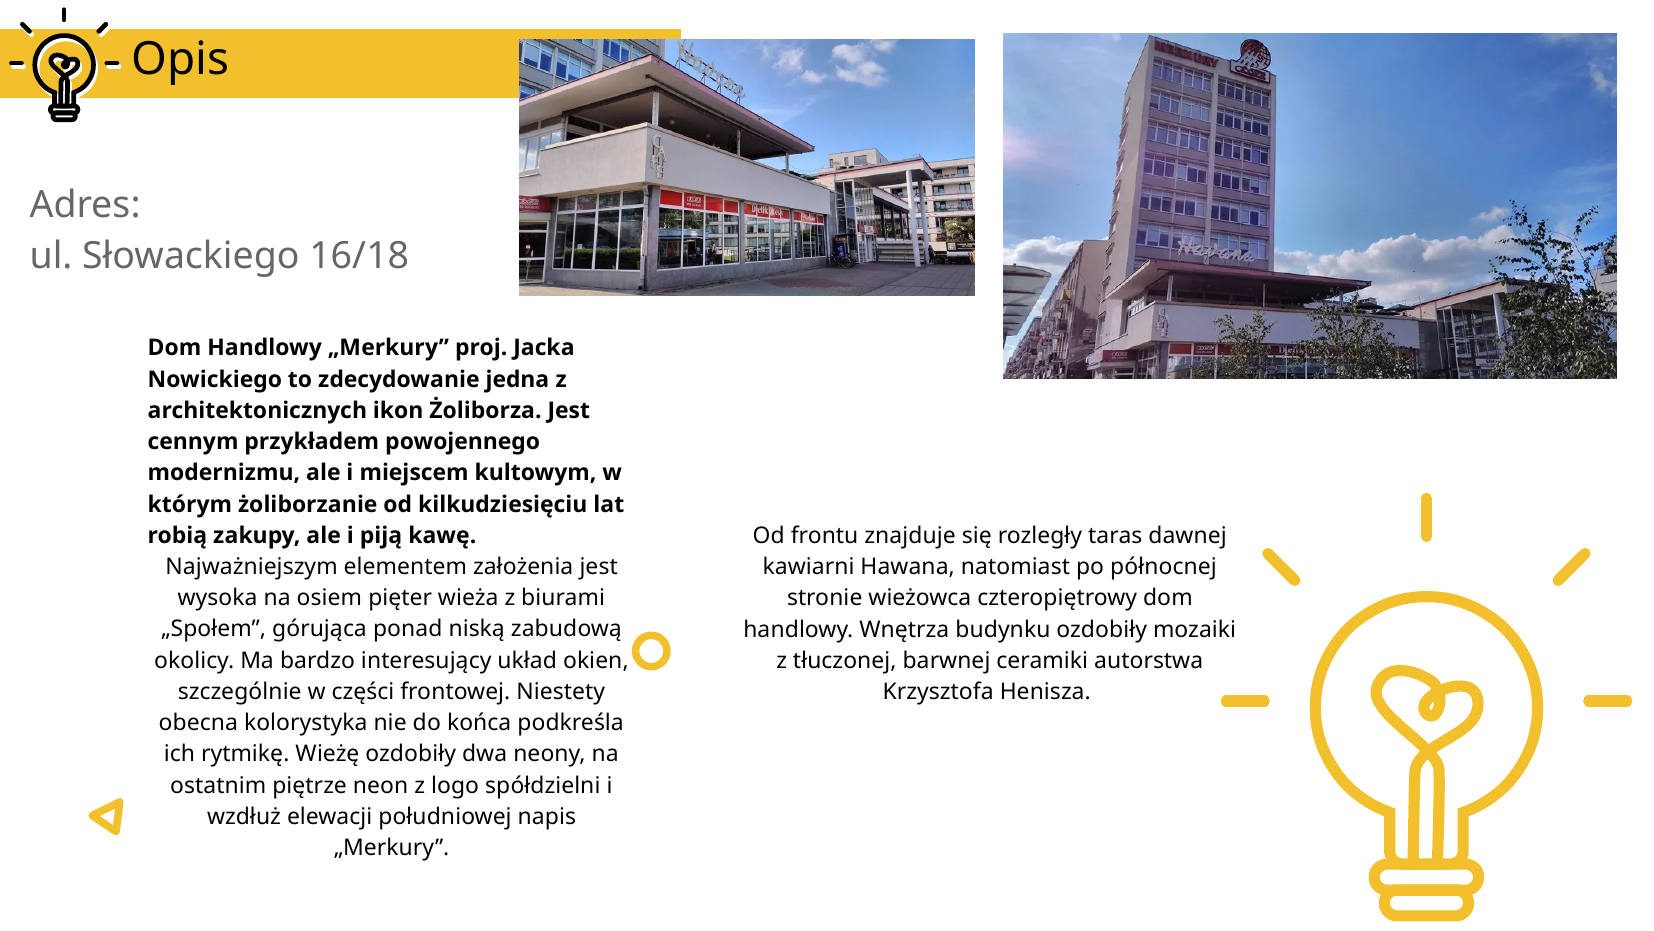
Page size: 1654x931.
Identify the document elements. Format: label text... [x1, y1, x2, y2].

text_box Od frontu znajduje się rozległy taras dawnej kawiarni Hawana, natomiast po północnej stronie wieżowca czteropiętrowy dom handlowy. Wnętrza budynku ozdobiły mozaiki z tłuczonej, barwnej ceramiki autorstwa Krzysztofa Henisza. [735, 378, 1246, 847]
title Adres: ul. Słowackiego 16/18 [29, 177, 466, 280]
text_box Dom Handlowy „Merkury” proj. Jacka Nowickiego to zdecydowanie jedna z architektonicznych ikon Żoliborza. Jest cennym przykładem powojennego modernizmu, ale i miejscem kultowym, w którym żoliborzanie od kilkudziesięciu lat robią zakupy, ale i piją kawę. Najważniejszym elementem założenia jest wysoka na osiem pięter wieża z biurami „Społem”, górująca ponad niską zabudową okolicy. Ma bardzo interesujący układ okien, szczególnie w części frontowej. Niestety obecna kolorystyka nie do końca podkreśla ich rytmikę. Wieżę ozdobiły dwa neony, na ostatnim piętrze neon z logo spółdzielni i wzdłuż elewacji południowej napis „Merkury”. [147, 331, 636, 863]
title Opis [131, 16, 578, 97]
picture [519, 39, 975, 296]
picture [1003, 33, 1617, 379]
